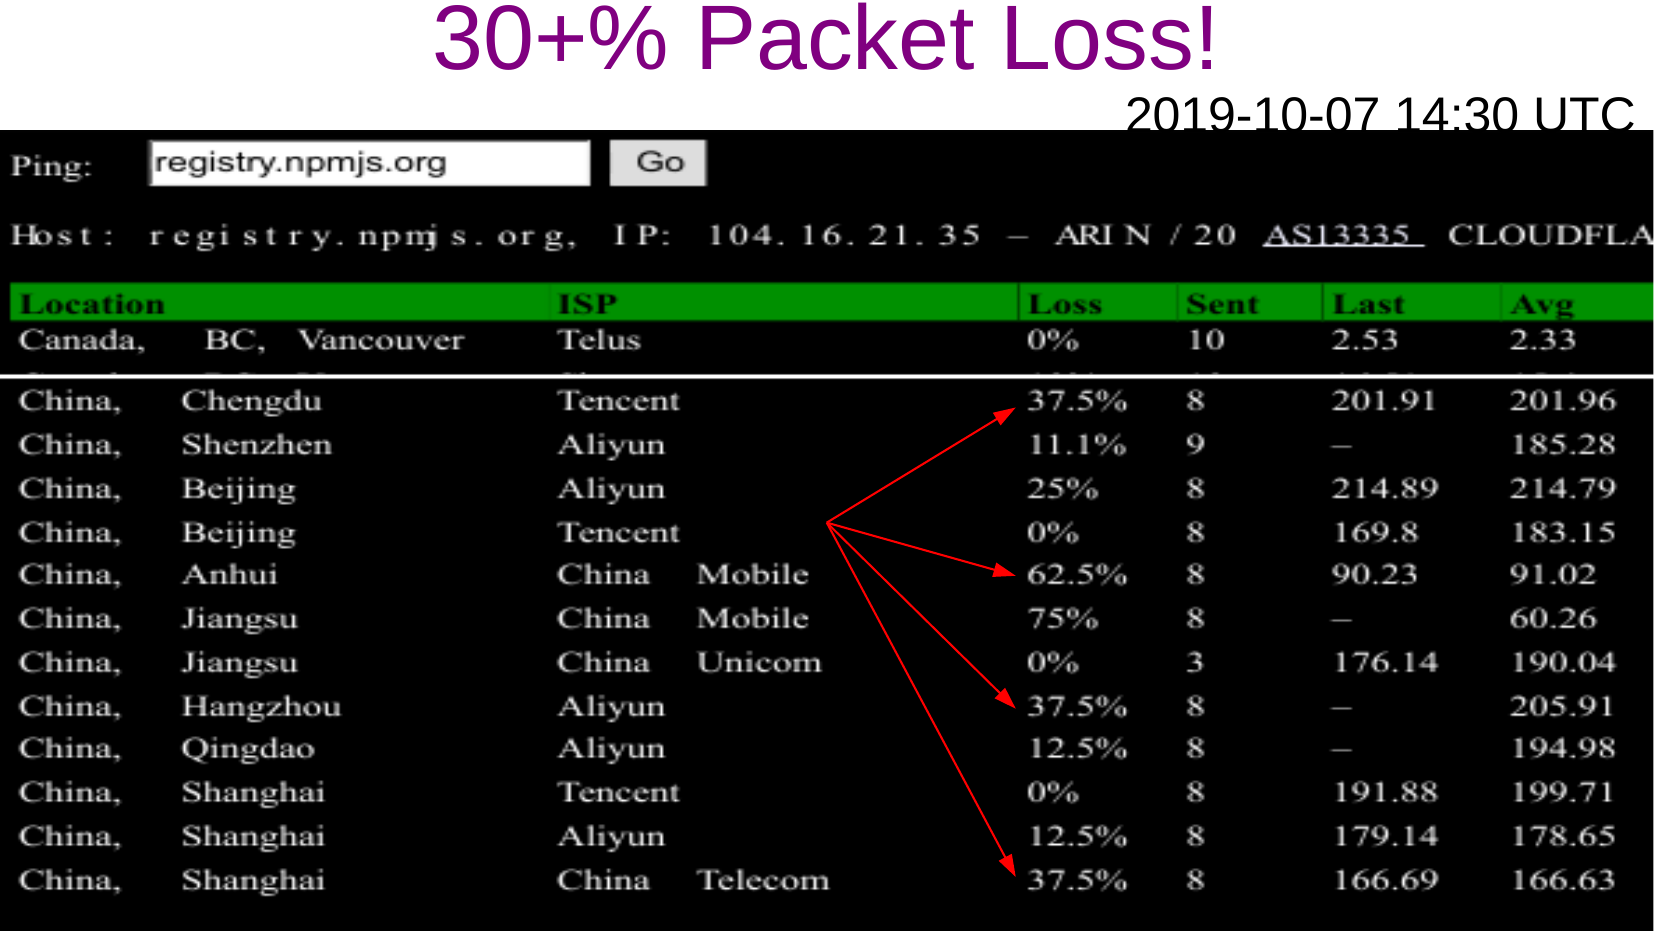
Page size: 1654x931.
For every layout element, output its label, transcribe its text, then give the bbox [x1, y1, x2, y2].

title 30+% Packet Loss! [82, 0, 1571, 116]
picture [0, 130, 1654, 931]
text_box 2019-10-07 14:30 UTC [1110, 79, 1654, 151]
